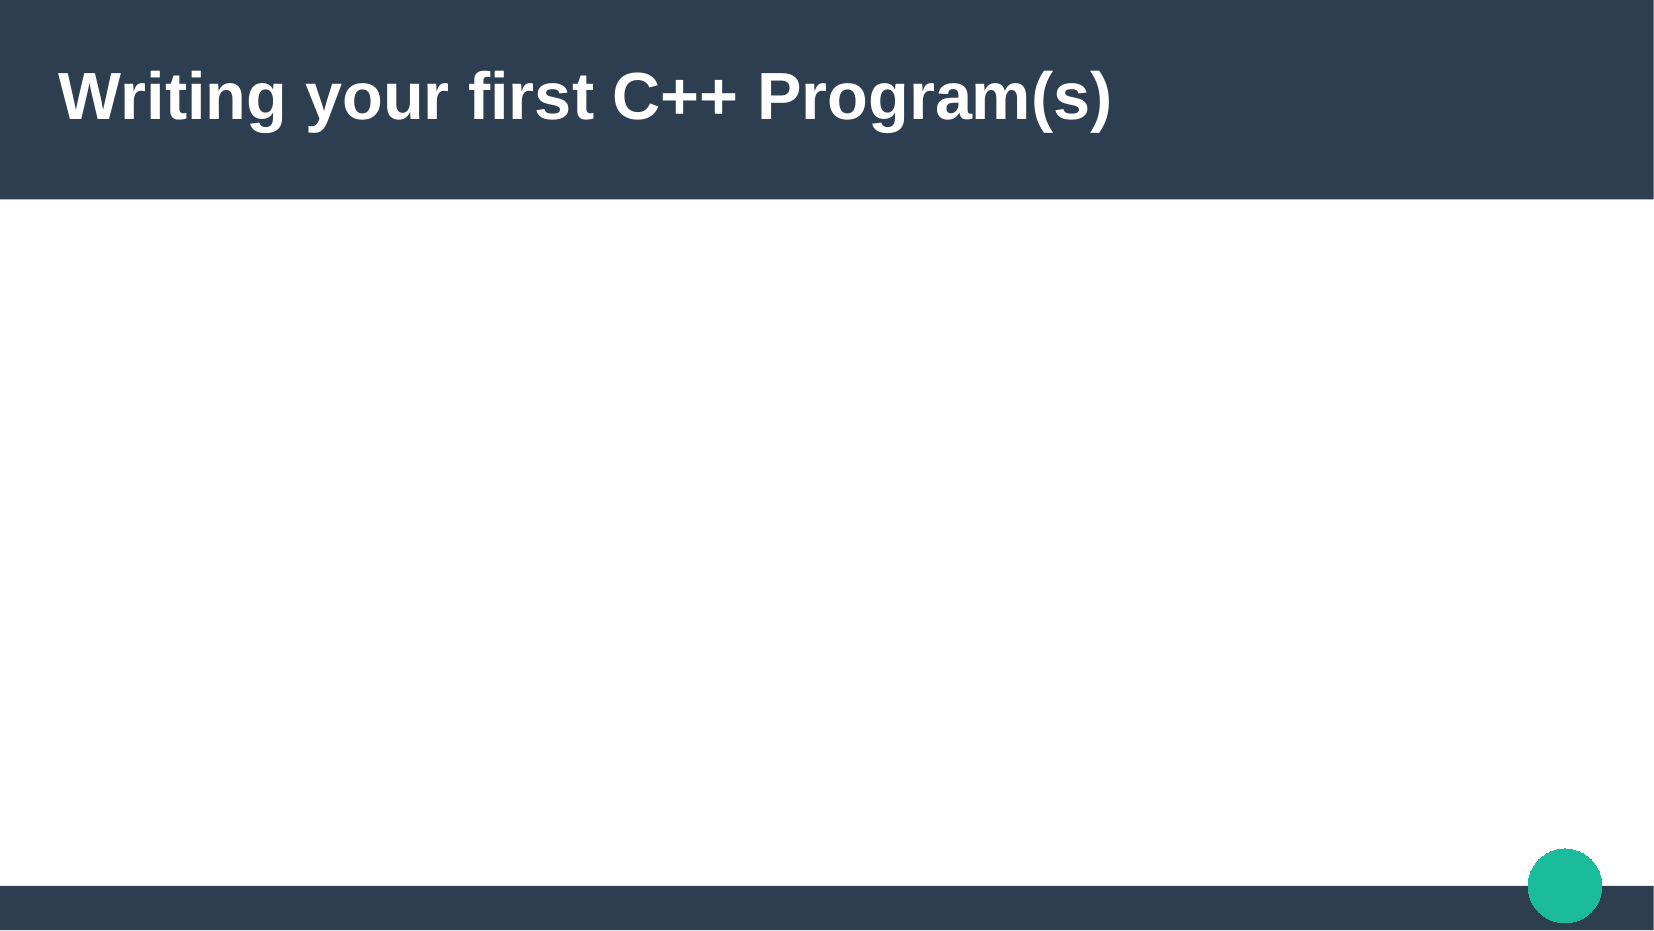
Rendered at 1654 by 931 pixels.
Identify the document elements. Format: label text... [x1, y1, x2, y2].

title Writing your first C++ Program(s) [59, 37, 1595, 155]
